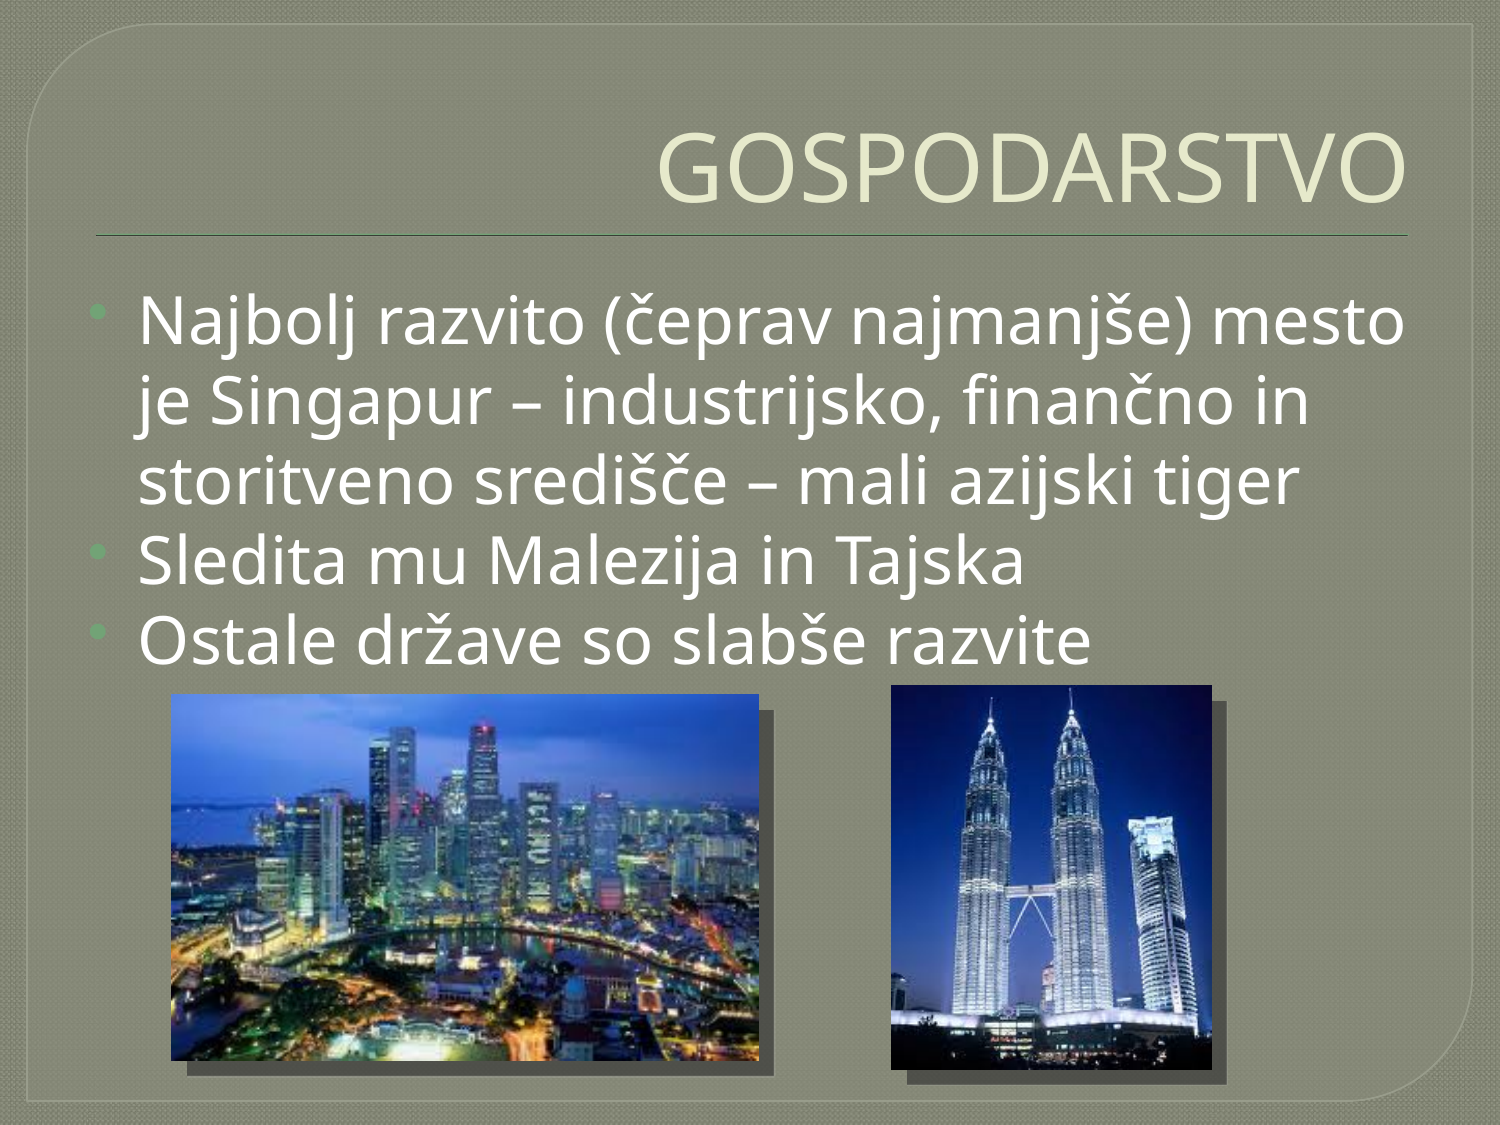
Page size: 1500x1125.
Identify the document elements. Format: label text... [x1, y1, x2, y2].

list Najbolj razvito (čeprav najmanjše) mesto je Singapur – industrijsko, finančno in storitveno središče – mali azijski tiger Sledita mu Malezija in Tajska Ostale države so slabše razvite [75, 270, 1425, 1013]
picture [0, 0, 1500, 1125]
title GOSPODARSTVO [75, 41, 1425, 230]
